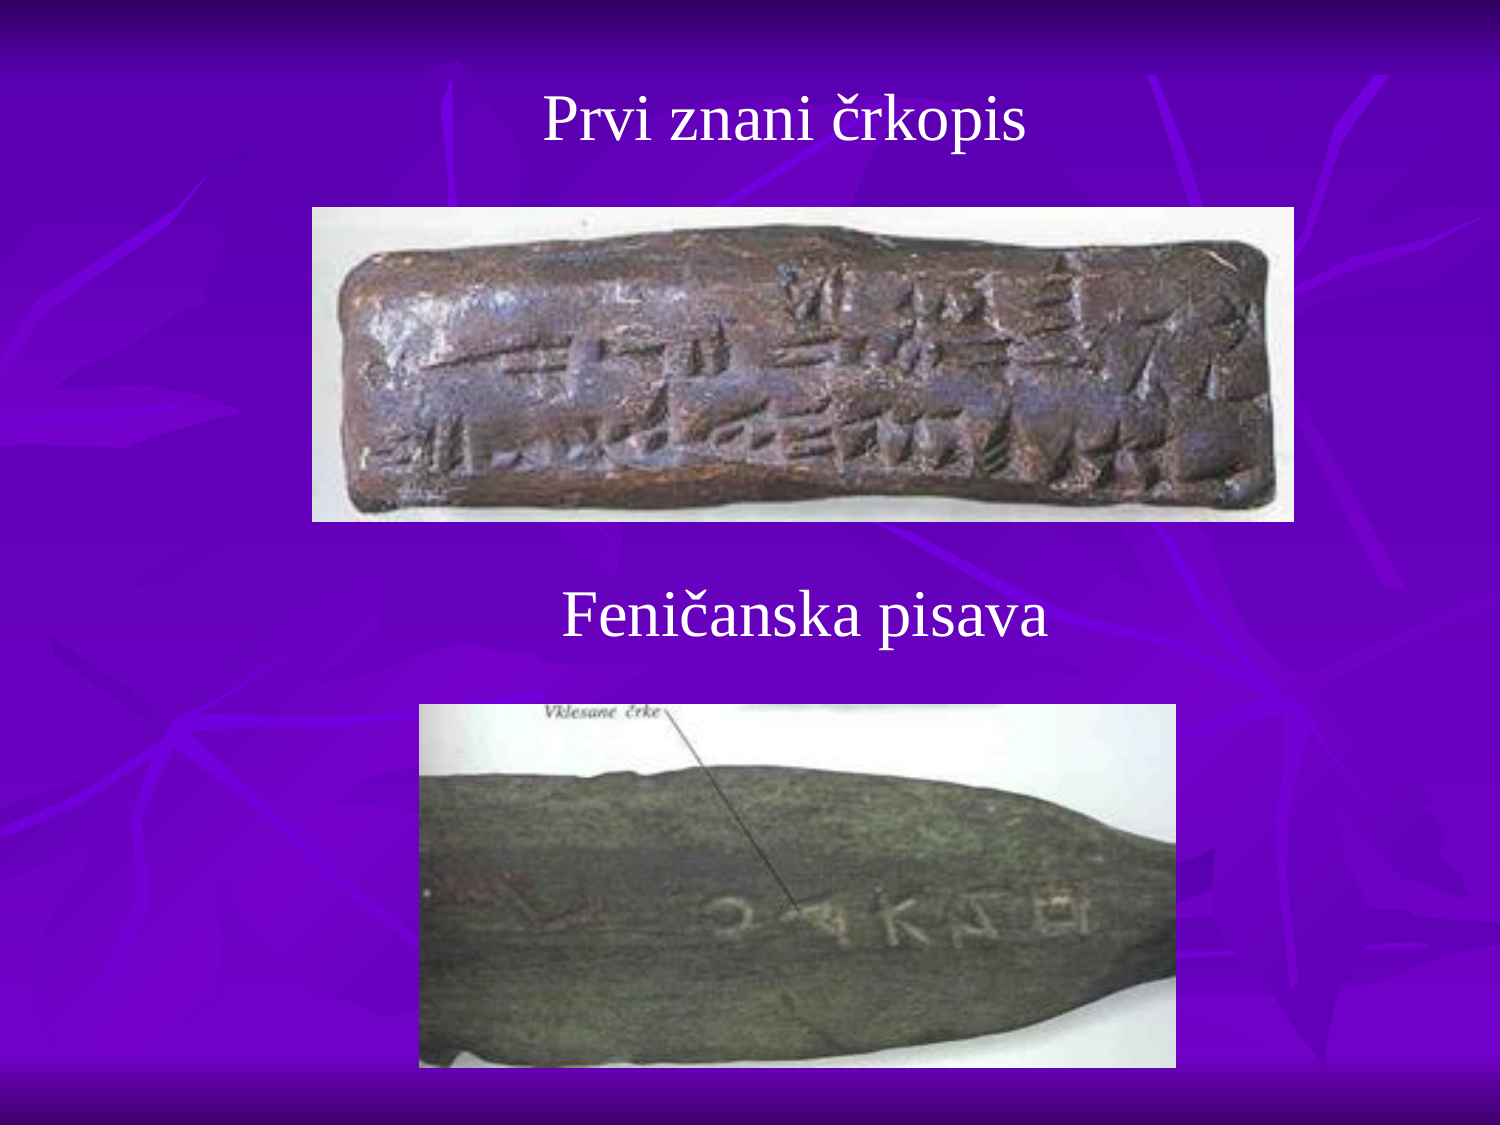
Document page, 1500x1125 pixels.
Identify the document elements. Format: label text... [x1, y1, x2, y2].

title Prvi znani črkopis [395, 42, 1176, 185]
picture [419, 704, 1176, 1068]
picture [312, 207, 1294, 522]
subtitle Feničanska pisava [336, 562, 1275, 669]
